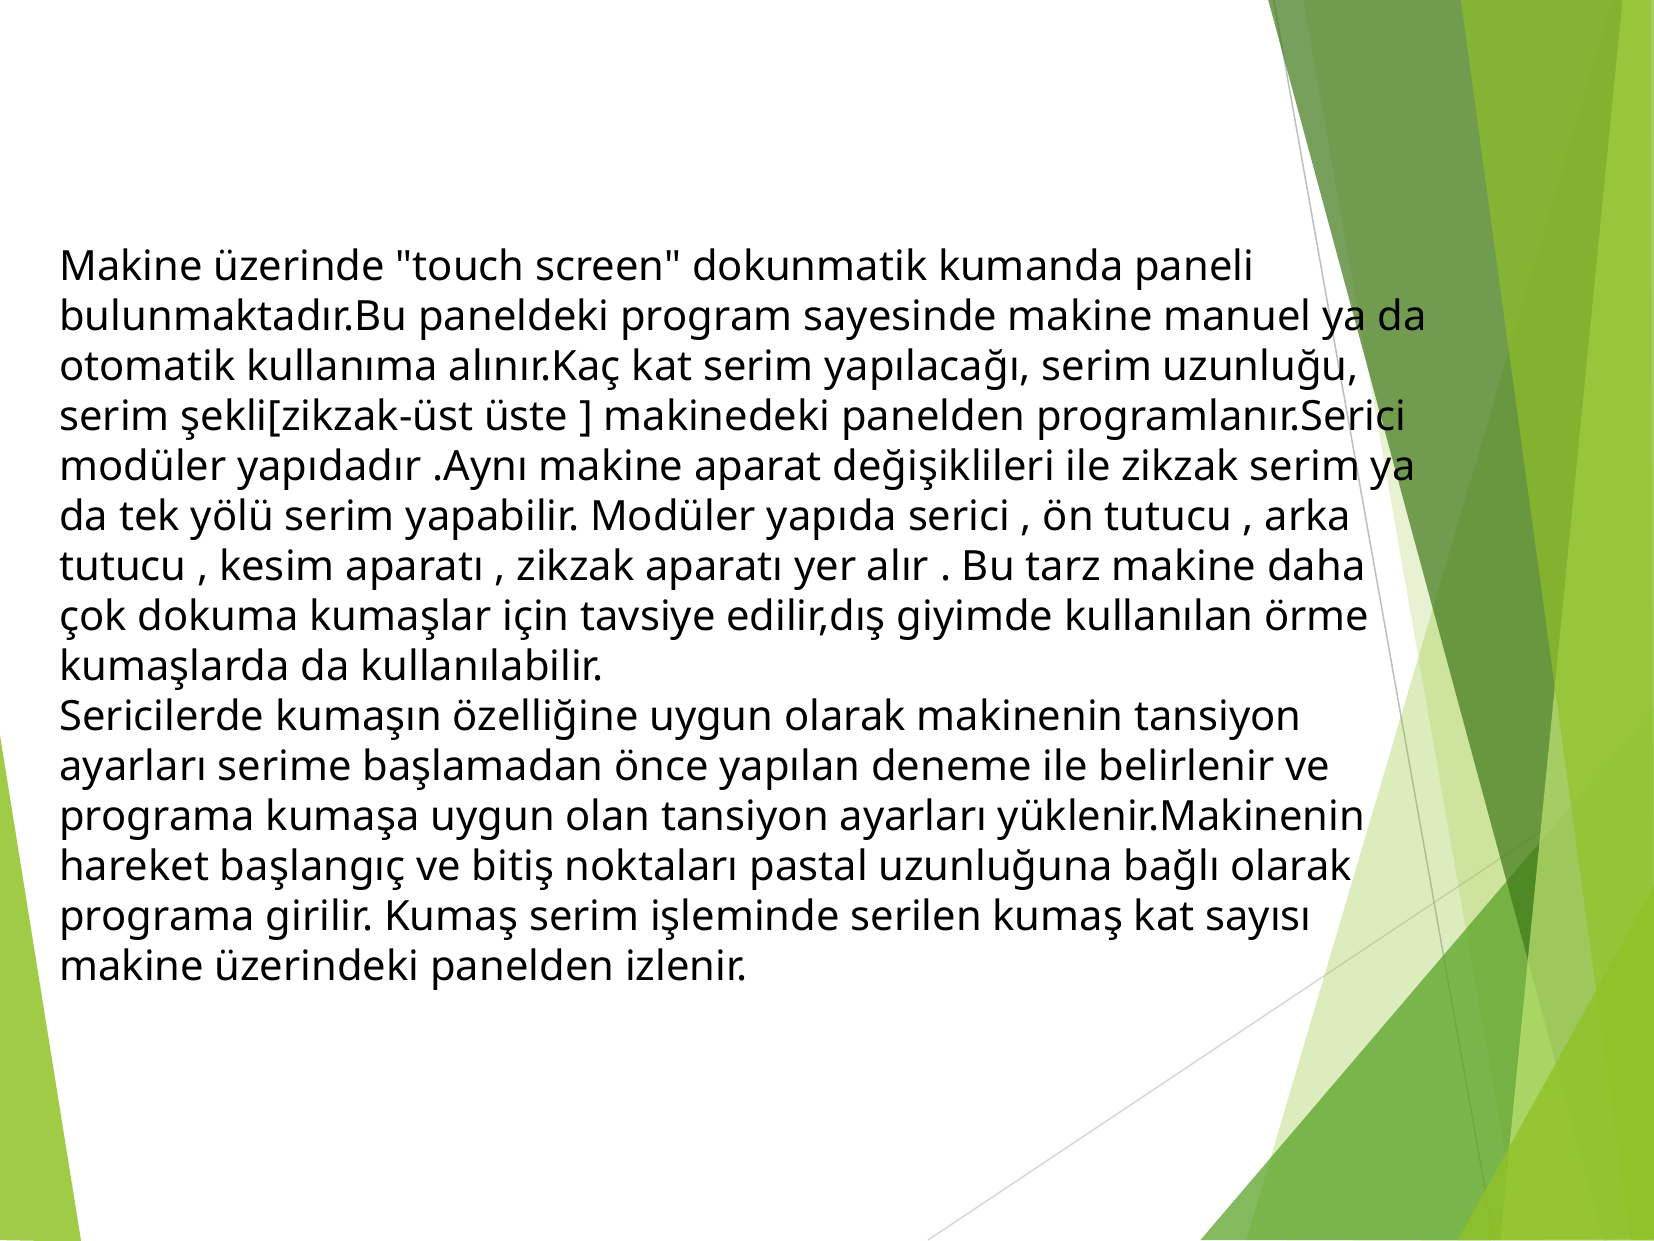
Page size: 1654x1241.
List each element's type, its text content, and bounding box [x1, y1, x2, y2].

text_box Makine üzerinde "touch screen" dokunmatik kumanda paneli bulunmaktadır.Bu paneldeki program sayesinde makine manuel ya da otomatik kullanıma alınır.Kaç kat serim yapılacağı, serim uzunluğu, serim şekli[zikzak-üst üste ] makinedeki panelden programlanır.Serici modüler yapıdadır .Aynı makine aparat değişiklileri ile zikzak serim ya da tek yölü serim yapabilir. Modüler yapıda serici , ön tutucu , arka tutucu , kesim aparatı , zikzak aparatı yer alır . Bu tarz makine daha çok dokuma kumaşlar için tavsiye edilir,dış giyimde kullanılan örme kumaşlarda da kullanılabilir. Sericilerde kumaşın özelliğine uygun olarak makinenin tansiyon ayarları serime başlamadan önce yapılan deneme ile belirlenir ve programa kumaşa uygun olan tansiyon ayarları yüklenir.Makinenin hareket başlangıç ve bitiş noktaları pastal uzunluğuna bağlı olarak programa girilir. Kumaş serim işleminde serilen kumaş kat sayısı makine üzerindeki panelden izlenir. [44, 231, 1459, 1004]
